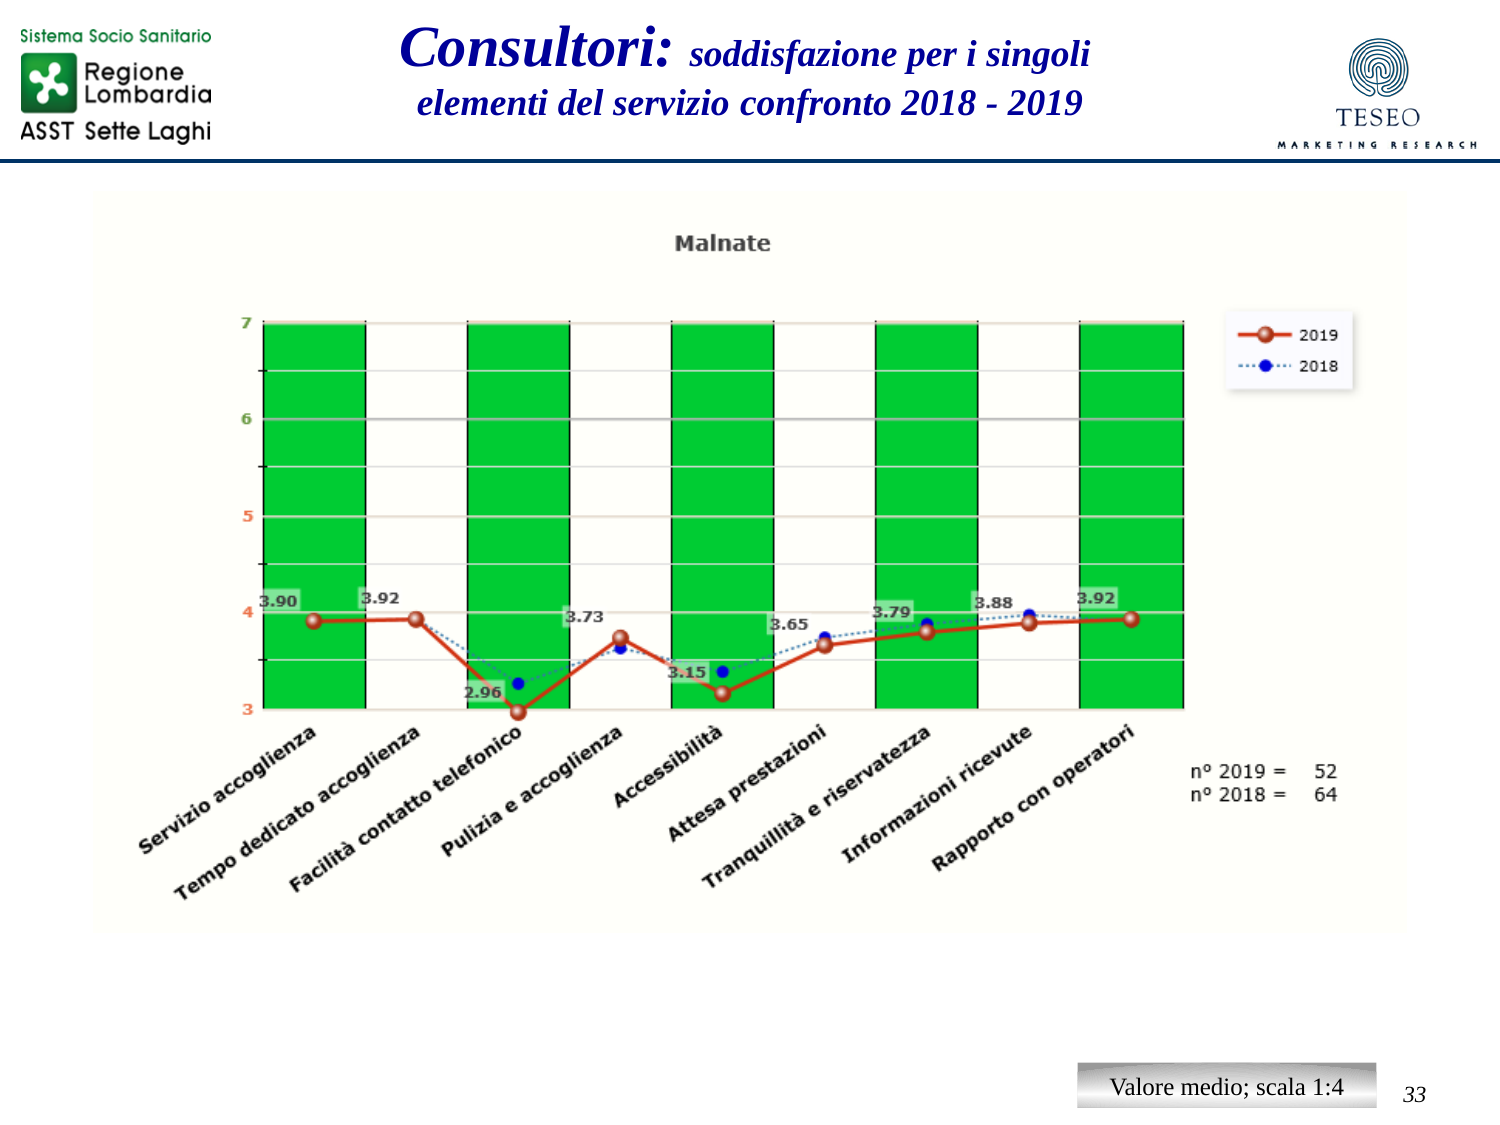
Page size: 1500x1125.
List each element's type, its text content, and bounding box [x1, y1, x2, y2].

text_box Valore medio; scala 1:4 [1077, 1062, 1377, 1108]
picture [93, 191, 1407, 934]
picture [1294, 30, 1481, 149]
picture [21, 26, 206, 148]
text_box Consultori: soddisfazione per i singoli elementi del servizio confronto 2018 - 2019 [206, 25, 1294, 151]
